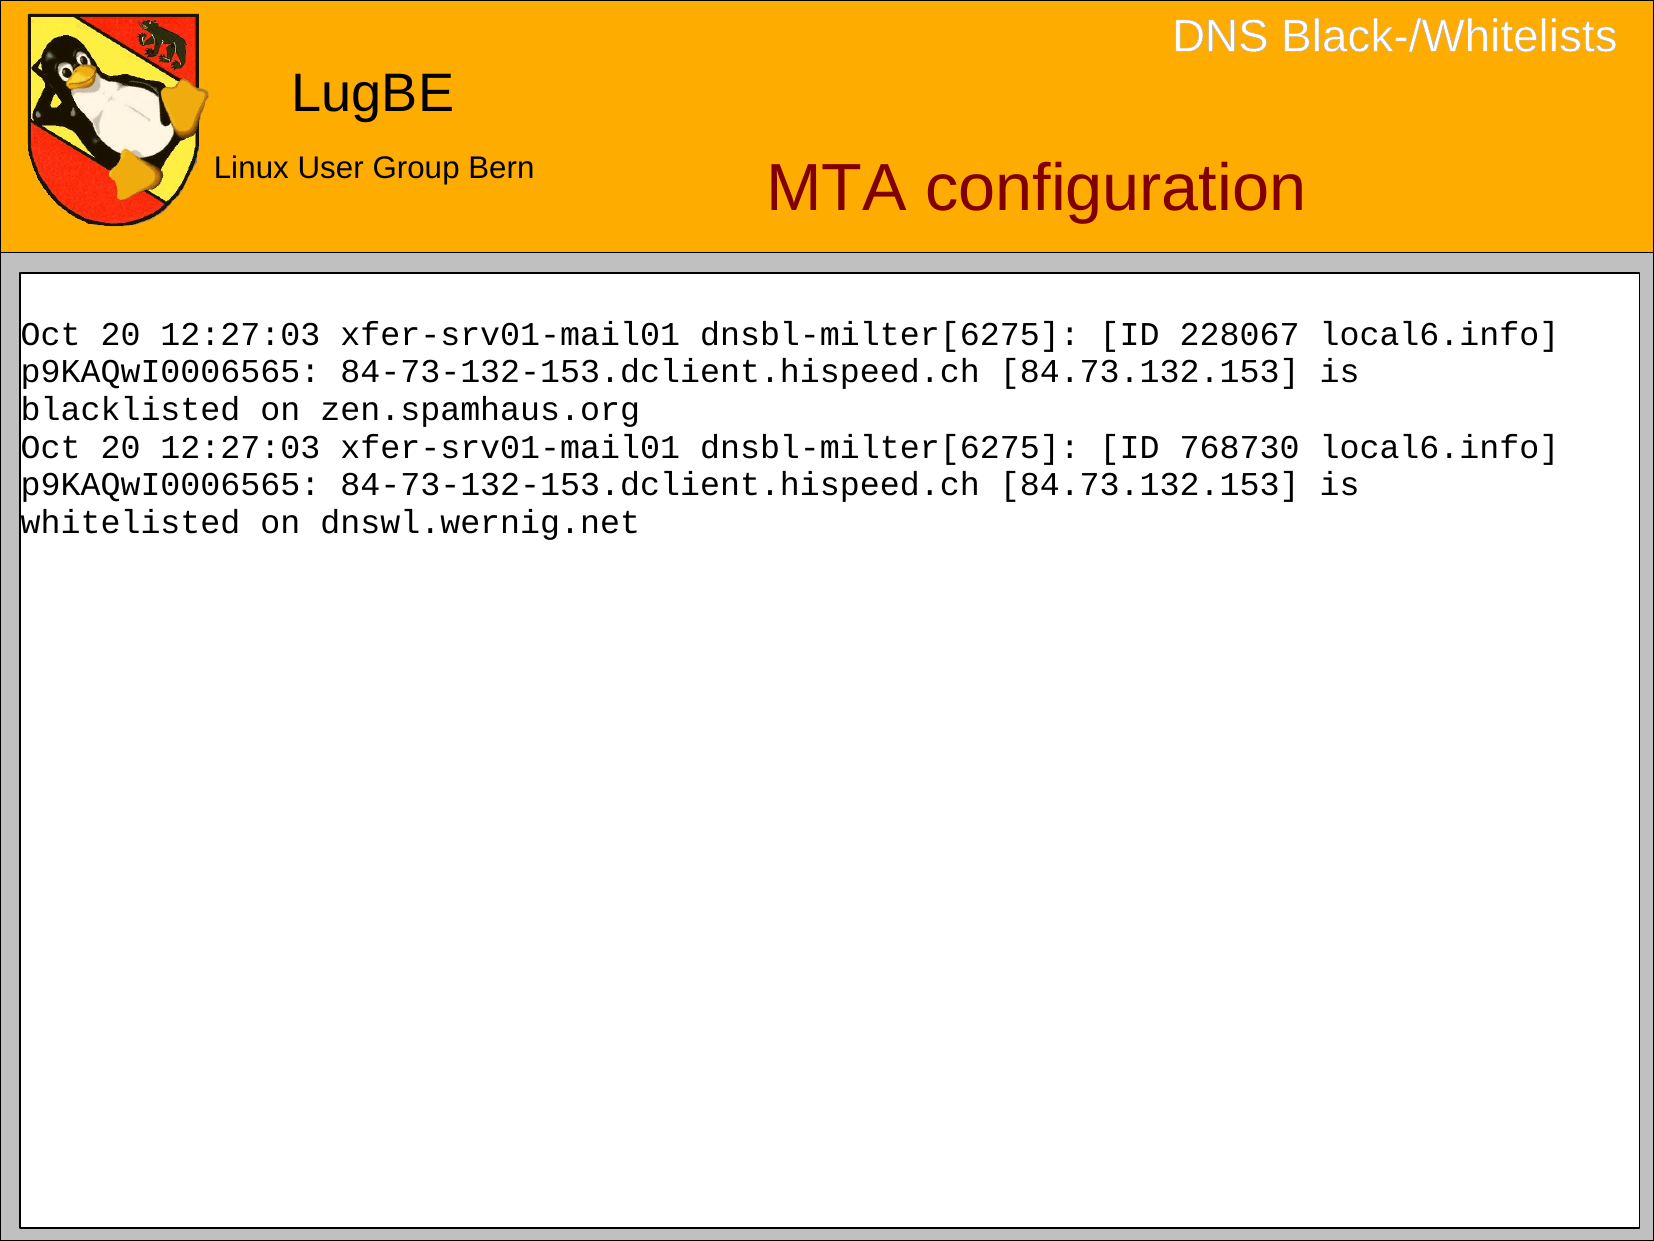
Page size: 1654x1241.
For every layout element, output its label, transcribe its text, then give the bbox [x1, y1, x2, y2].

text_box MTA configuration [766, 150, 1408, 225]
text_box Oct 20 12:27:03 xfer-srv01-mail01 dnsbl-milter[6275]: [ID 228067 local6.info] p9KAQwI0006565: 84-73-132-153.dclient.hispeed.ch [84.73.132.153] is blacklisted on zen.spamhaus.org Oct 20 12:27:03 xfer-srv01-mail01 dnsbl-milter[6275]: [ID 768730 local6.info] p9KAQwI0006565: 84-73-132-153.dclient.hispeed.ch [84.73.132.153] is whitelisted on dnswl.wernig.net [19, 272, 1640, 1229]
